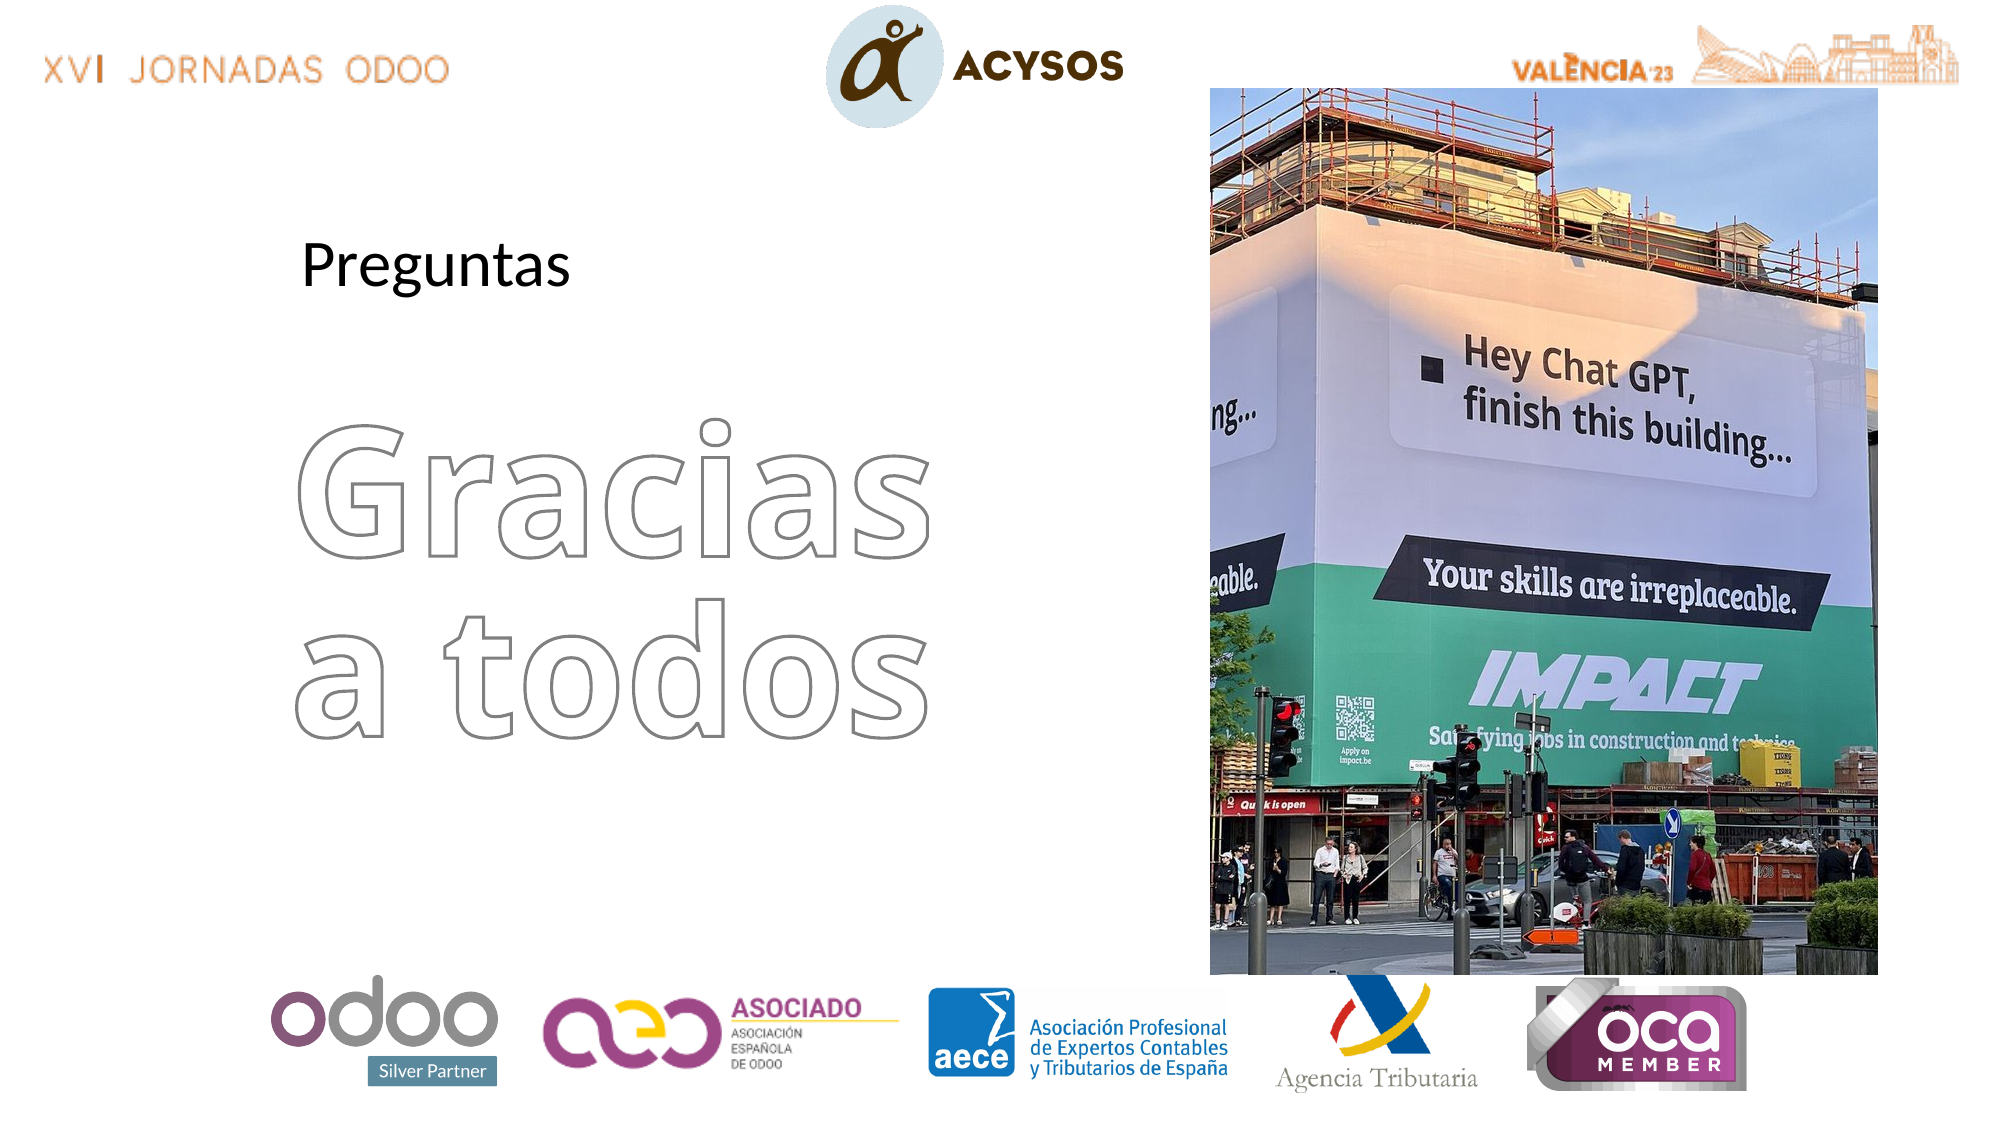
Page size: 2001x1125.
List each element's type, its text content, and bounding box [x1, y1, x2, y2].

title Preguntas [301, 192, 1210, 348]
text_box Gracias a todos [702, 457, 729, 557]
text_box Gracias a todos [299, 425, 403, 559]
text_box Gracias a todos [855, 456, 928, 559]
text_box Gracias a todos [744, 636, 838, 739]
text_box Gracias a todos [853, 636, 926, 739]
picture [265, 968, 502, 1091]
text_box Gracias a todos [296, 635, 383, 739]
text_box Gracias a todos [524, 636, 618, 739]
text_box Gracias a todos [499, 455, 586, 559]
text_box Gracias a todos [701, 419, 730, 446]
text_box Gracias a todos [633, 599, 724, 739]
text_box Gracias a todos [444, 617, 512, 739]
picture [826, 5, 1123, 128]
text_box Gracias a todos [749, 455, 835, 559]
text_box Gracias a todos [606, 456, 684, 559]
picture [534, 974, 910, 1093]
text_box Gracias a todos [429, 456, 493, 557]
picture [915, 88, 1878, 1093]
